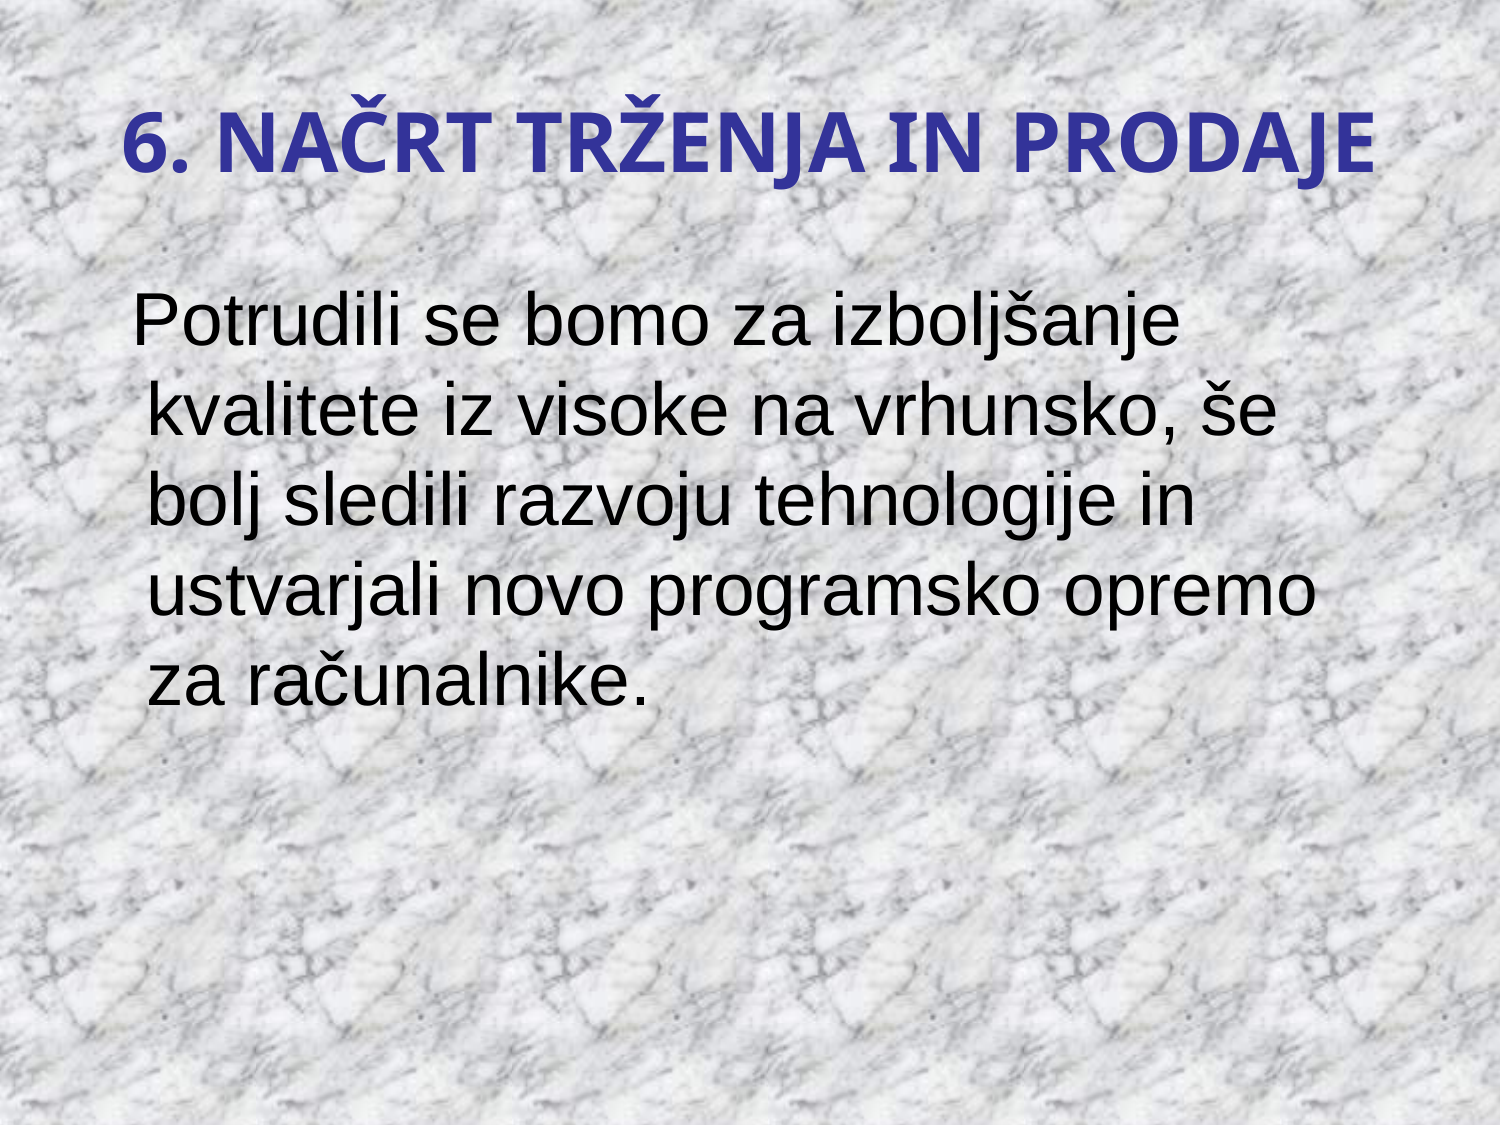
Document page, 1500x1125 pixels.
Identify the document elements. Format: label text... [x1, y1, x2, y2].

title 6. NAČRT TRŽENJA IN PRODAJE [75, 45, 1425, 233]
picture [0, 0, 1500, 1125]
list Potrudili se bomo za izboljšanje kvalitete iz visoke na vrhunsko, še bolj sledili razvoju tehnologije in ustvarjali novo programsko opremo za računalnike. [75, 262, 1425, 1005]
